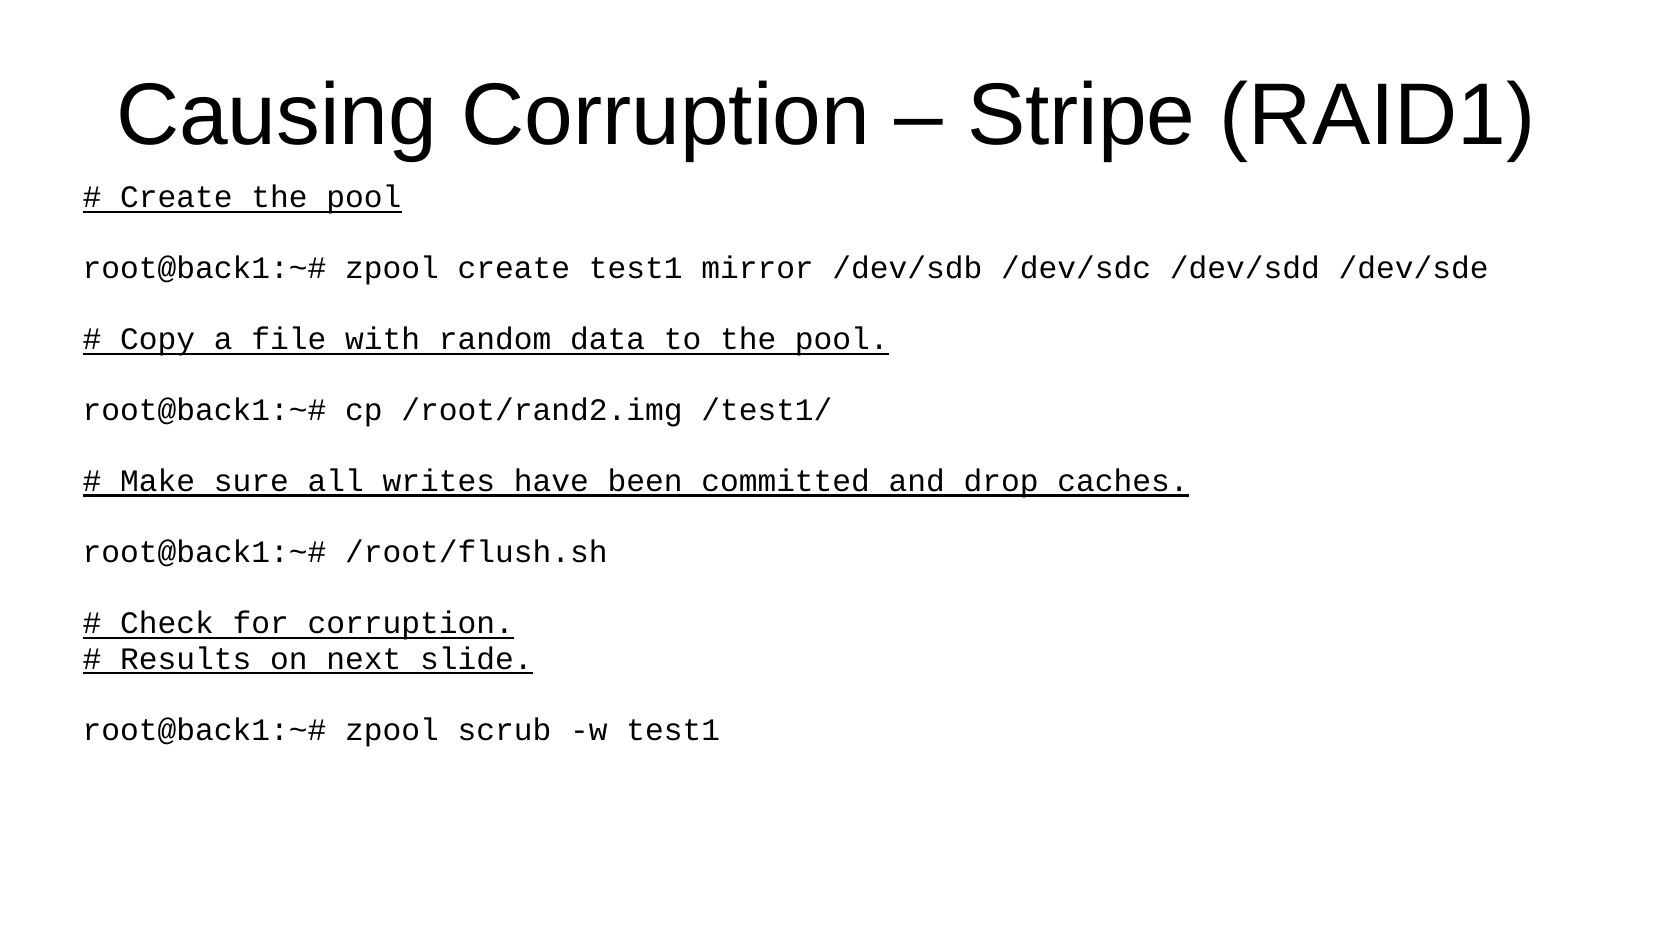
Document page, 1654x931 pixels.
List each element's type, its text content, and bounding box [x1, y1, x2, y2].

title Causing Corruption – Stripe (RAID1) [82, 37, 1571, 181]
subtitle # Create the pool root@back1:~# zpool create test1 mirror /dev/sdb /dev/sdc /dev/sdd /dev/sde # Copy a file with random data to the pool. root@back1:~# cp /root/rand2.img /test1/ # Make sure all writes have been committed and drop caches. root@back1:~# /root/flush.sh # Check for corruption. # Results on next slide. root@back1:~# zpool scrub -w test1 [82, 181, 1571, 793]
